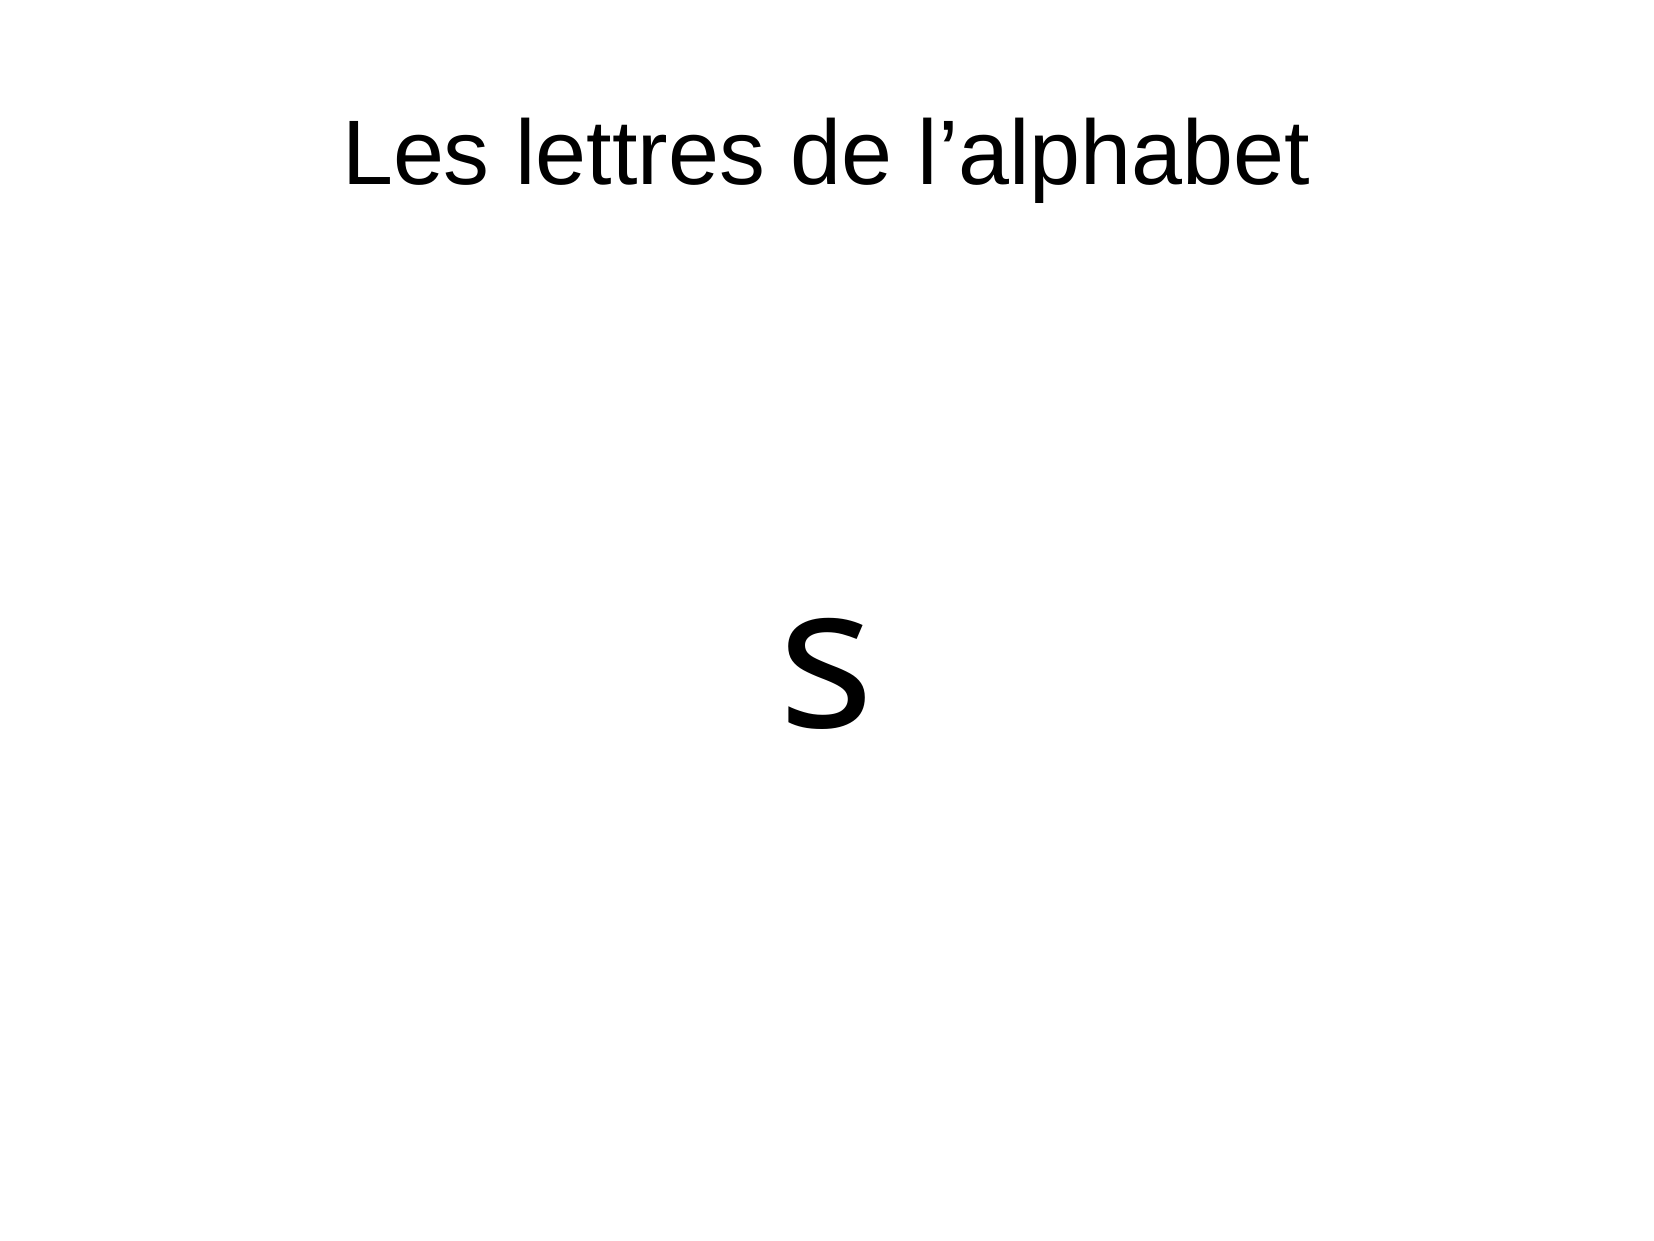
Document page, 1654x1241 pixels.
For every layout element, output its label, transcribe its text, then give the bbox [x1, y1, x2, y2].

subtitle s [82, 290, 1571, 1010]
title Les lettres de l’alphabet [82, 49, 1571, 257]
